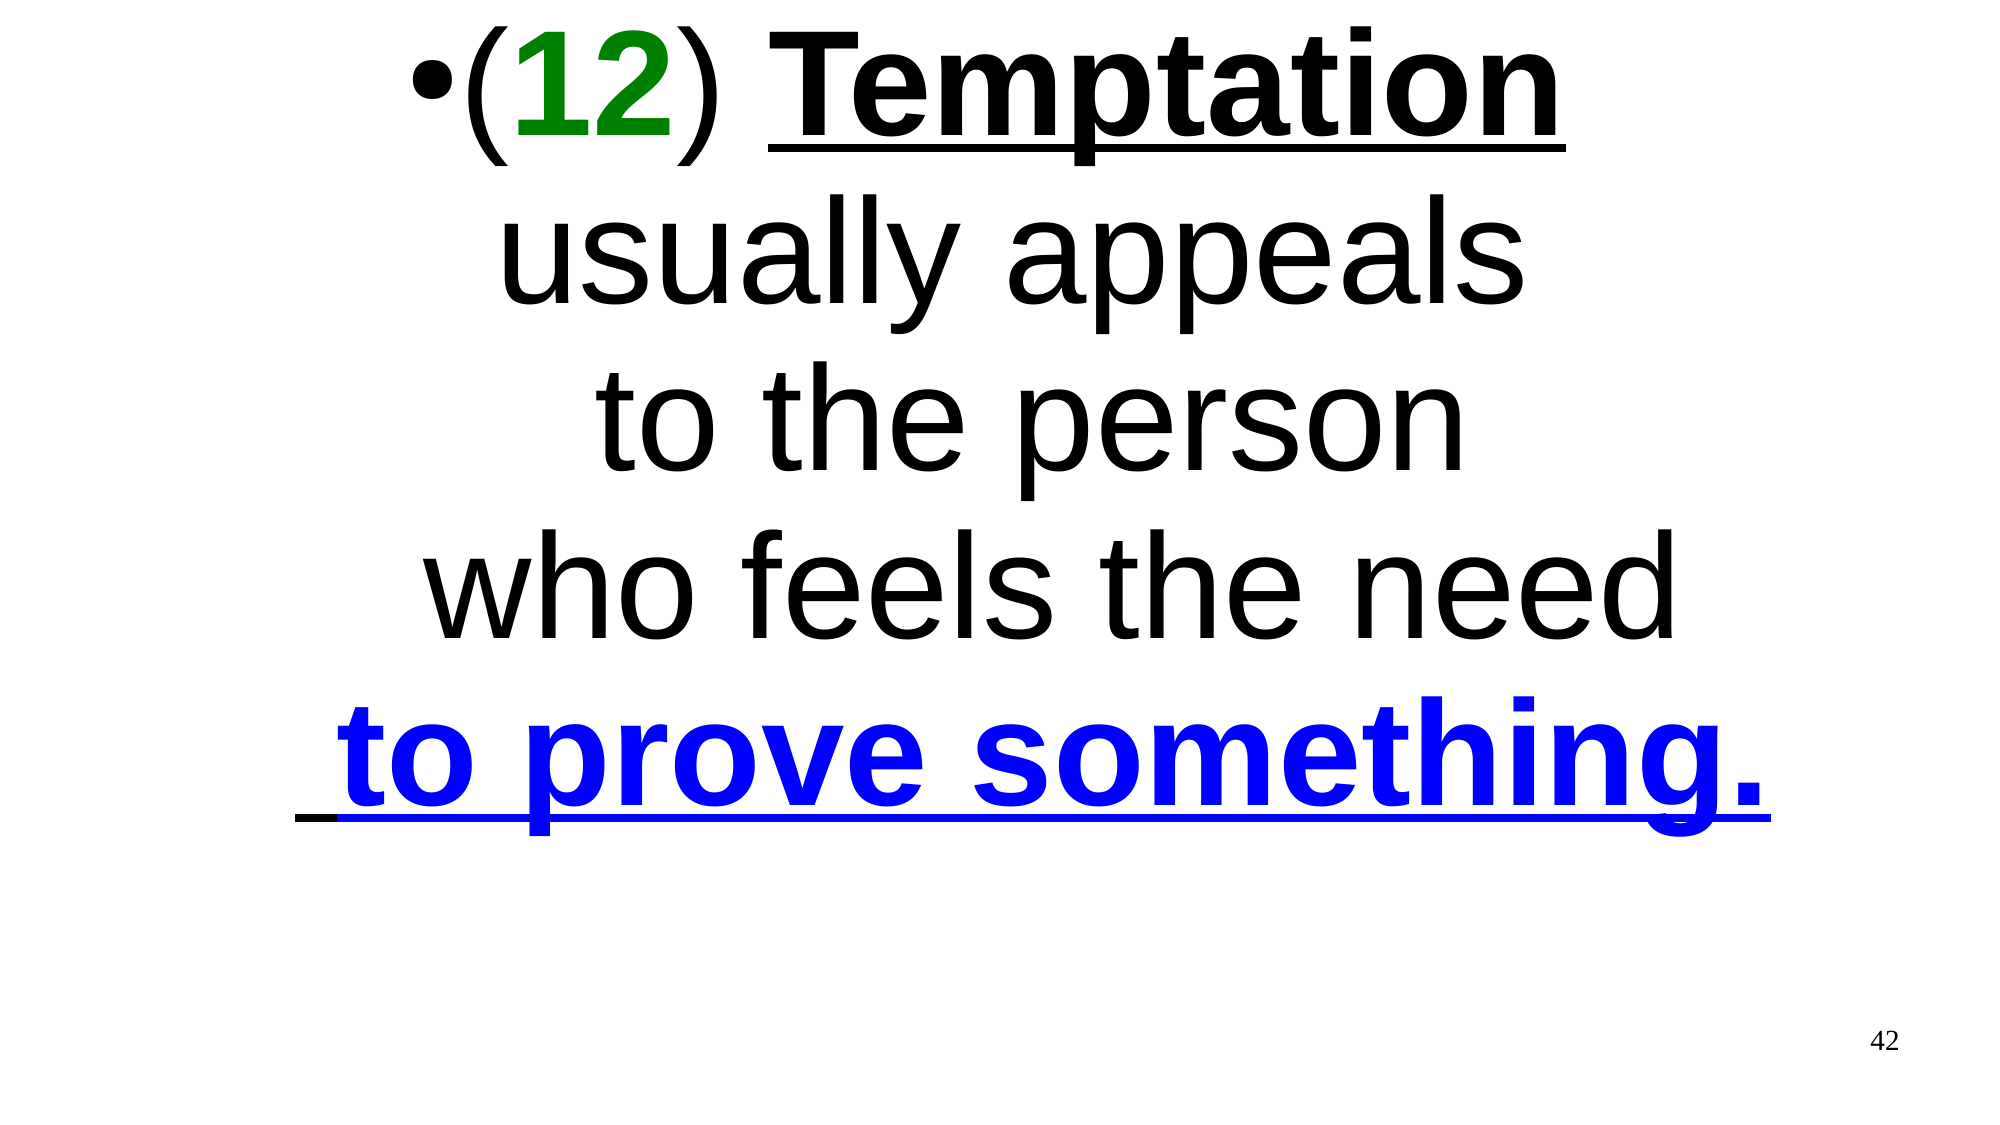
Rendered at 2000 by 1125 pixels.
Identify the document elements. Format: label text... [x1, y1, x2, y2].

list (12) Temptation usually appeals to the person who feels the need to prove something. [0, 0, 1996, 1123]
